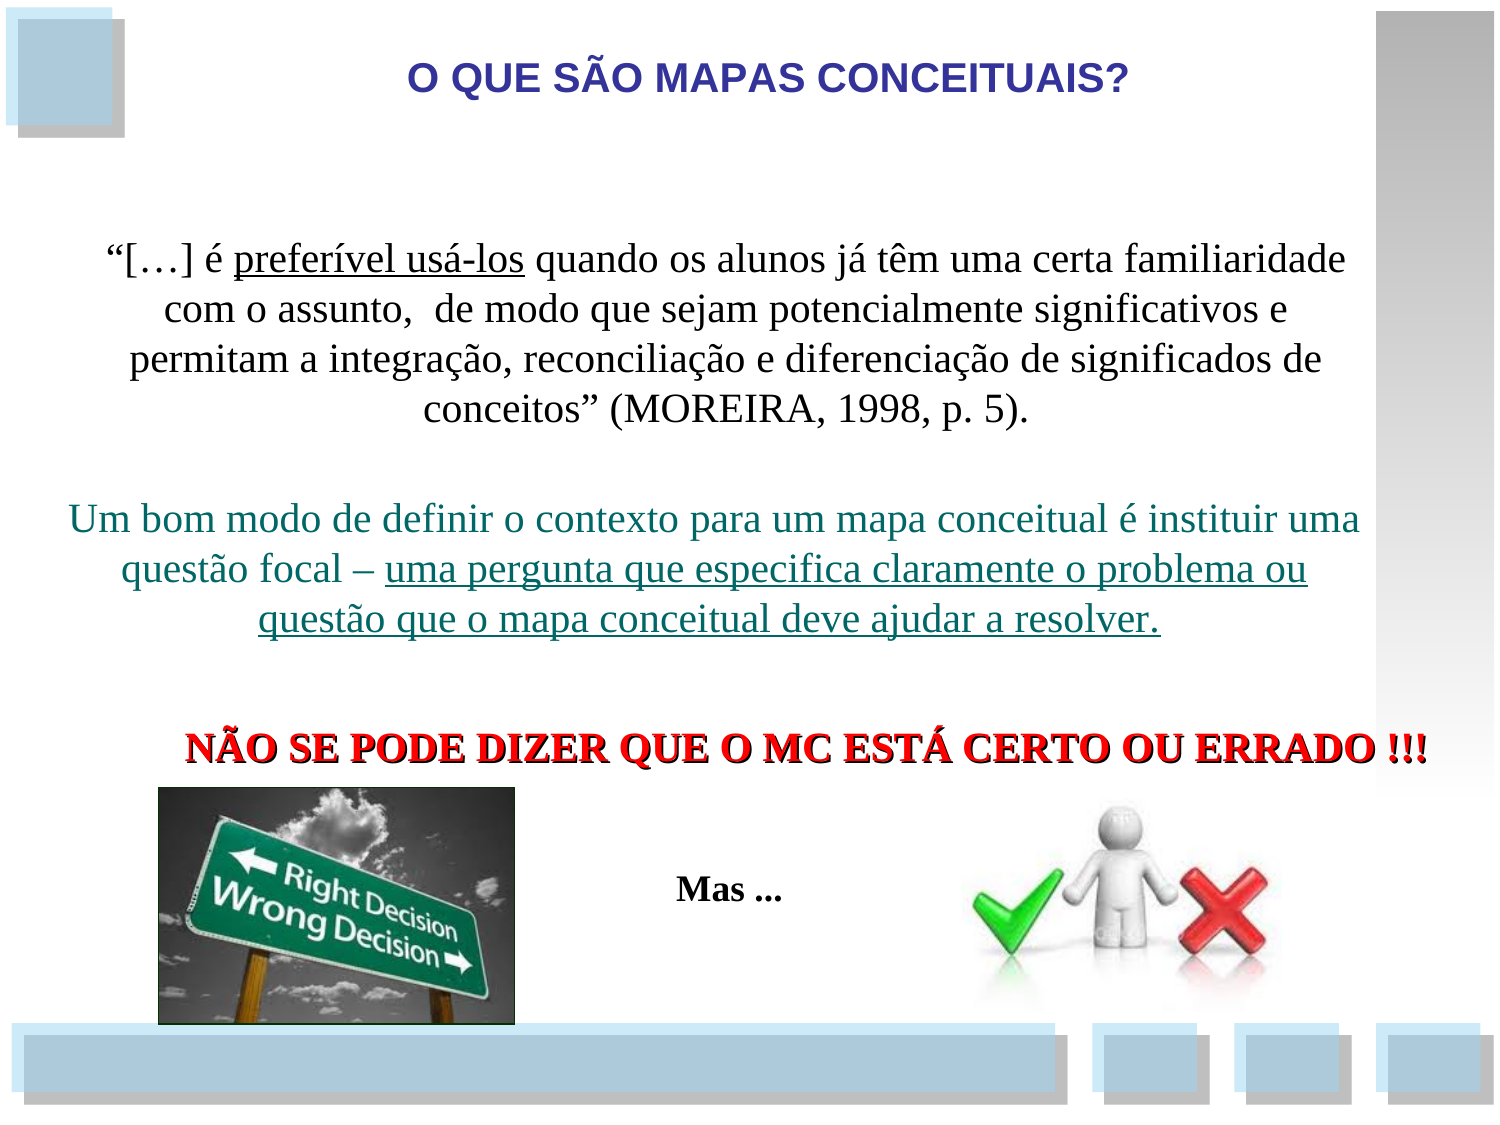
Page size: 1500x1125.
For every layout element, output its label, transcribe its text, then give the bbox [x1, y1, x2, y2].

picture [962, 798, 1282, 1012]
text_box [1092, 1023, 1197, 1093]
text_box [1234, 1023, 1339, 1093]
text_box [11, 1023, 1056, 1093]
text_box “[…] é preferível usá-los quando os alunos já têm uma certa familiaridade com o assunto, de modo que sejam potencialmente significativos e permitam a integração, reconciliação e diferenciação de significados de conceitos” (MOREIRA, 1998, p. 5). [76, 223, 1377, 439]
text_box Um bom modo de definir o contexto para um mapa conceitual é instituir uma questão focal – uma pergunta que especifica claramente o problema ou questão que o mapa conceitual deve ajudar a resolver. [53, 483, 1377, 649]
picture [159, 788, 514, 1024]
text_box [5, 7, 113, 126]
text_box NÃO SE PODE DIZER QUE O MC ESTÁ CERTO OU ERRADO !!! [169, 712, 1444, 778]
text_box Mas ... [661, 856, 798, 918]
text_box [1376, 1023, 1481, 1093]
text_box [1376, 11, 1495, 799]
text_box O QUE SÃO MAPAS CONCEITUAIS? [392, 42, 1146, 109]
